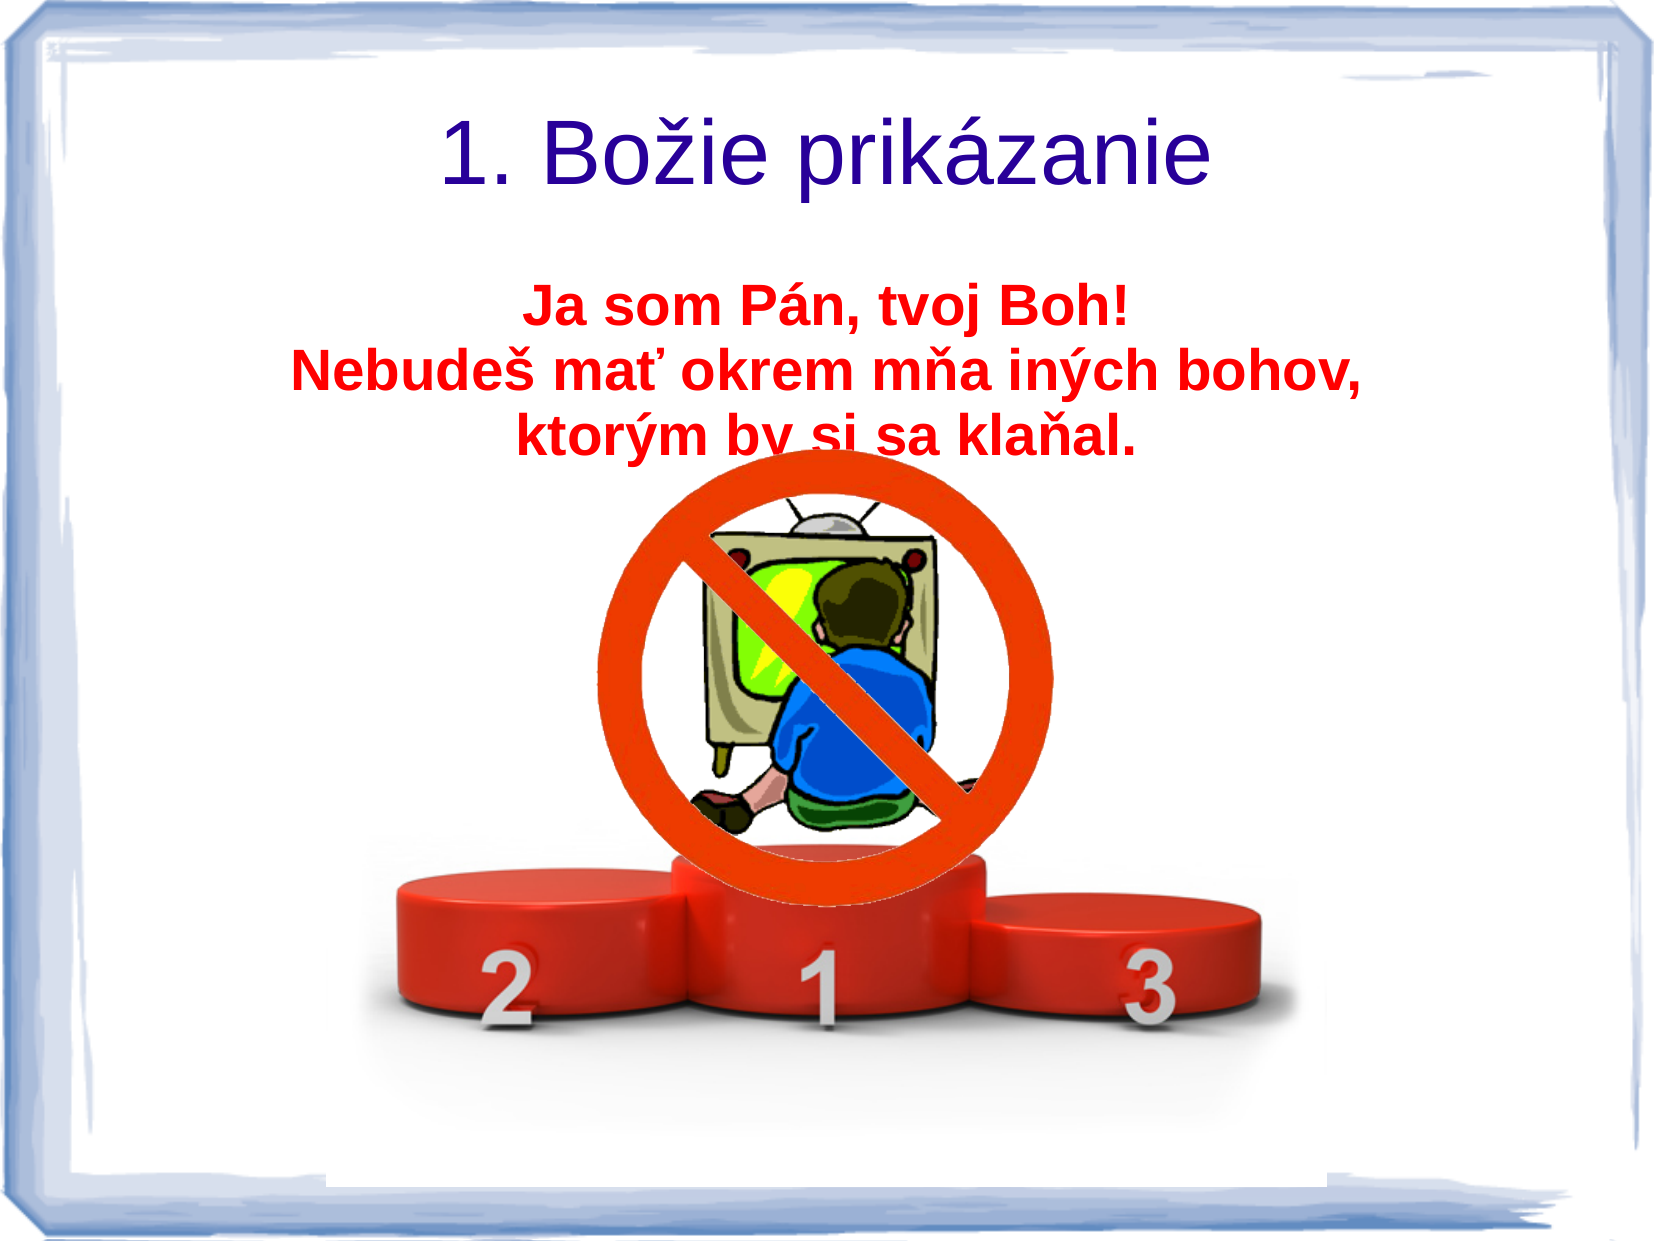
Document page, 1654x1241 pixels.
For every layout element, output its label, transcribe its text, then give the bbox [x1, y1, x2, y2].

title 1. Božie prikázanie [82, 49, 1571, 257]
picture [0, 0, 1654, 1241]
text_box Ja som Pán, tvoj Boh! Nebudeš mať okrem mňa iných bohov, ktorým by si sa klaňal. [118, 265, 1536, 476]
